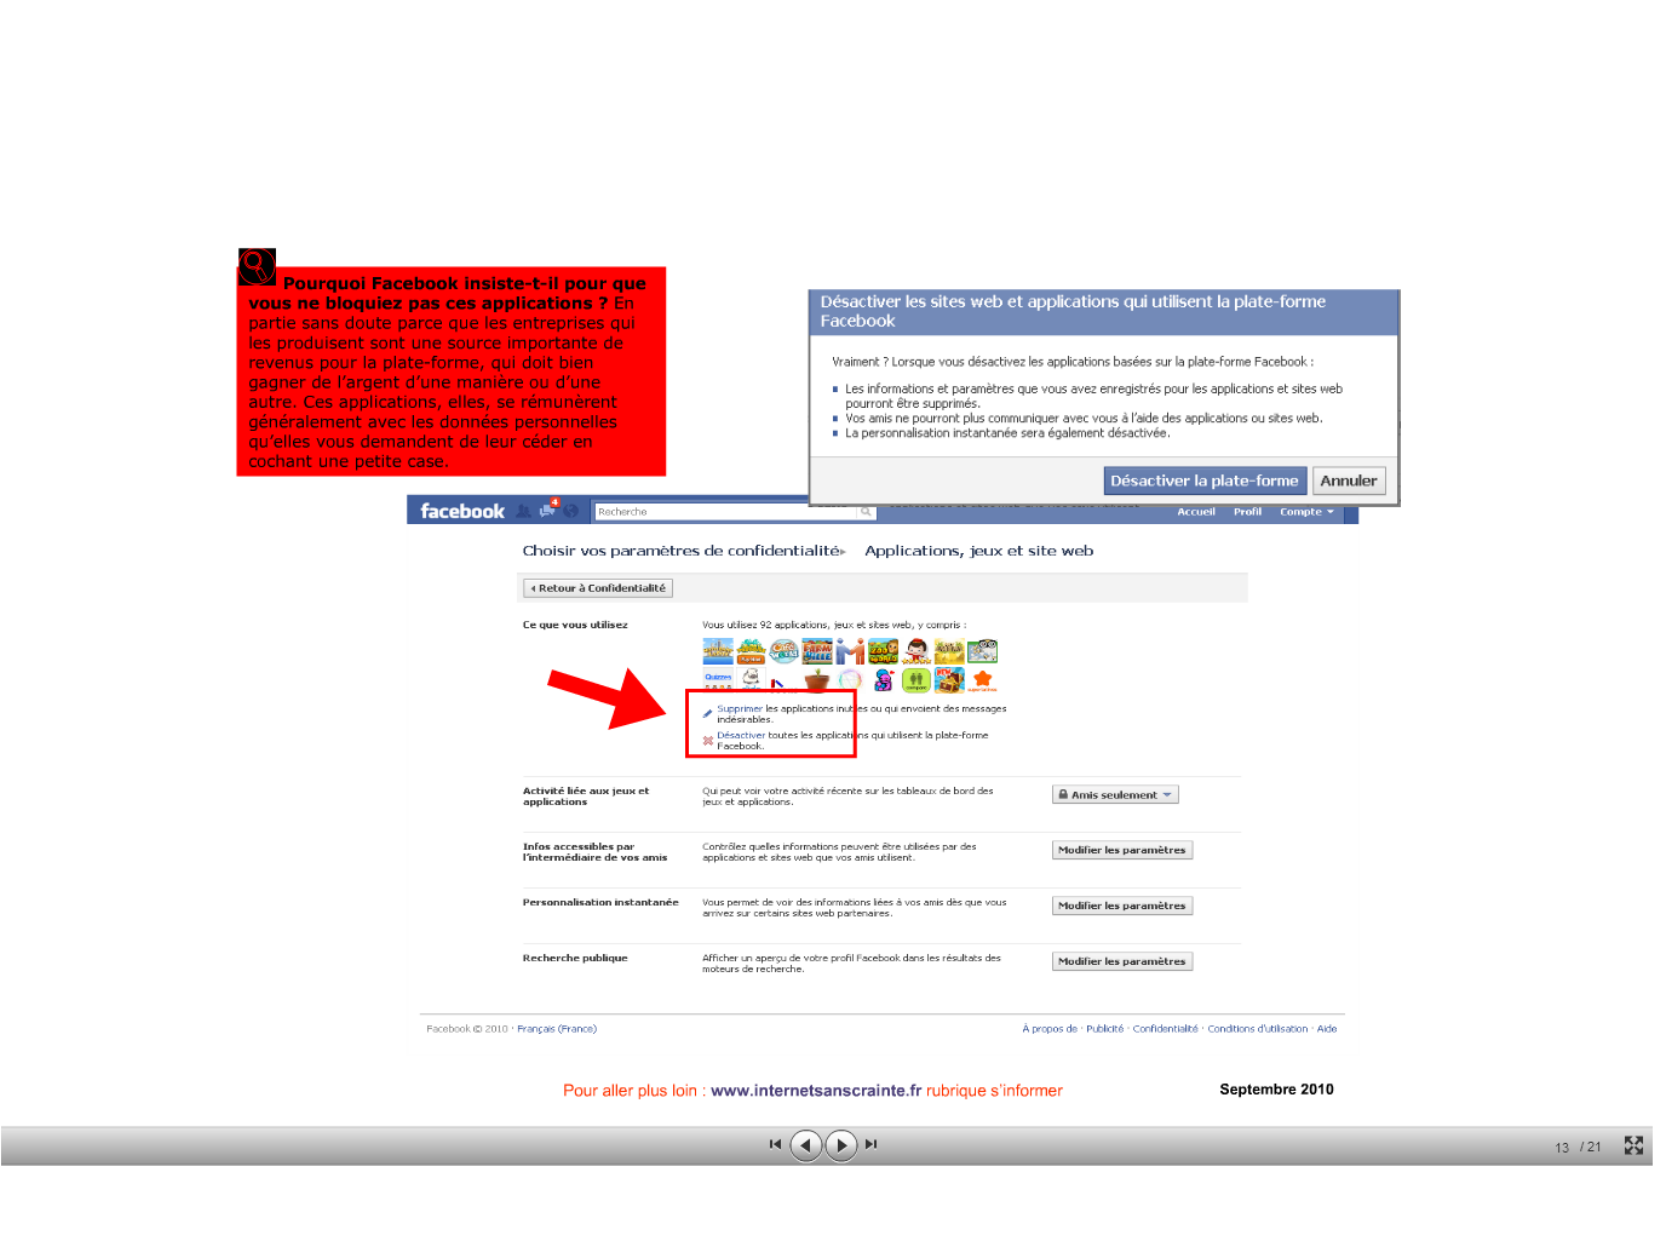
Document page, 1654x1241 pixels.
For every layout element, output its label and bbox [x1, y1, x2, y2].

picture [0, 236, 1654, 1166]
